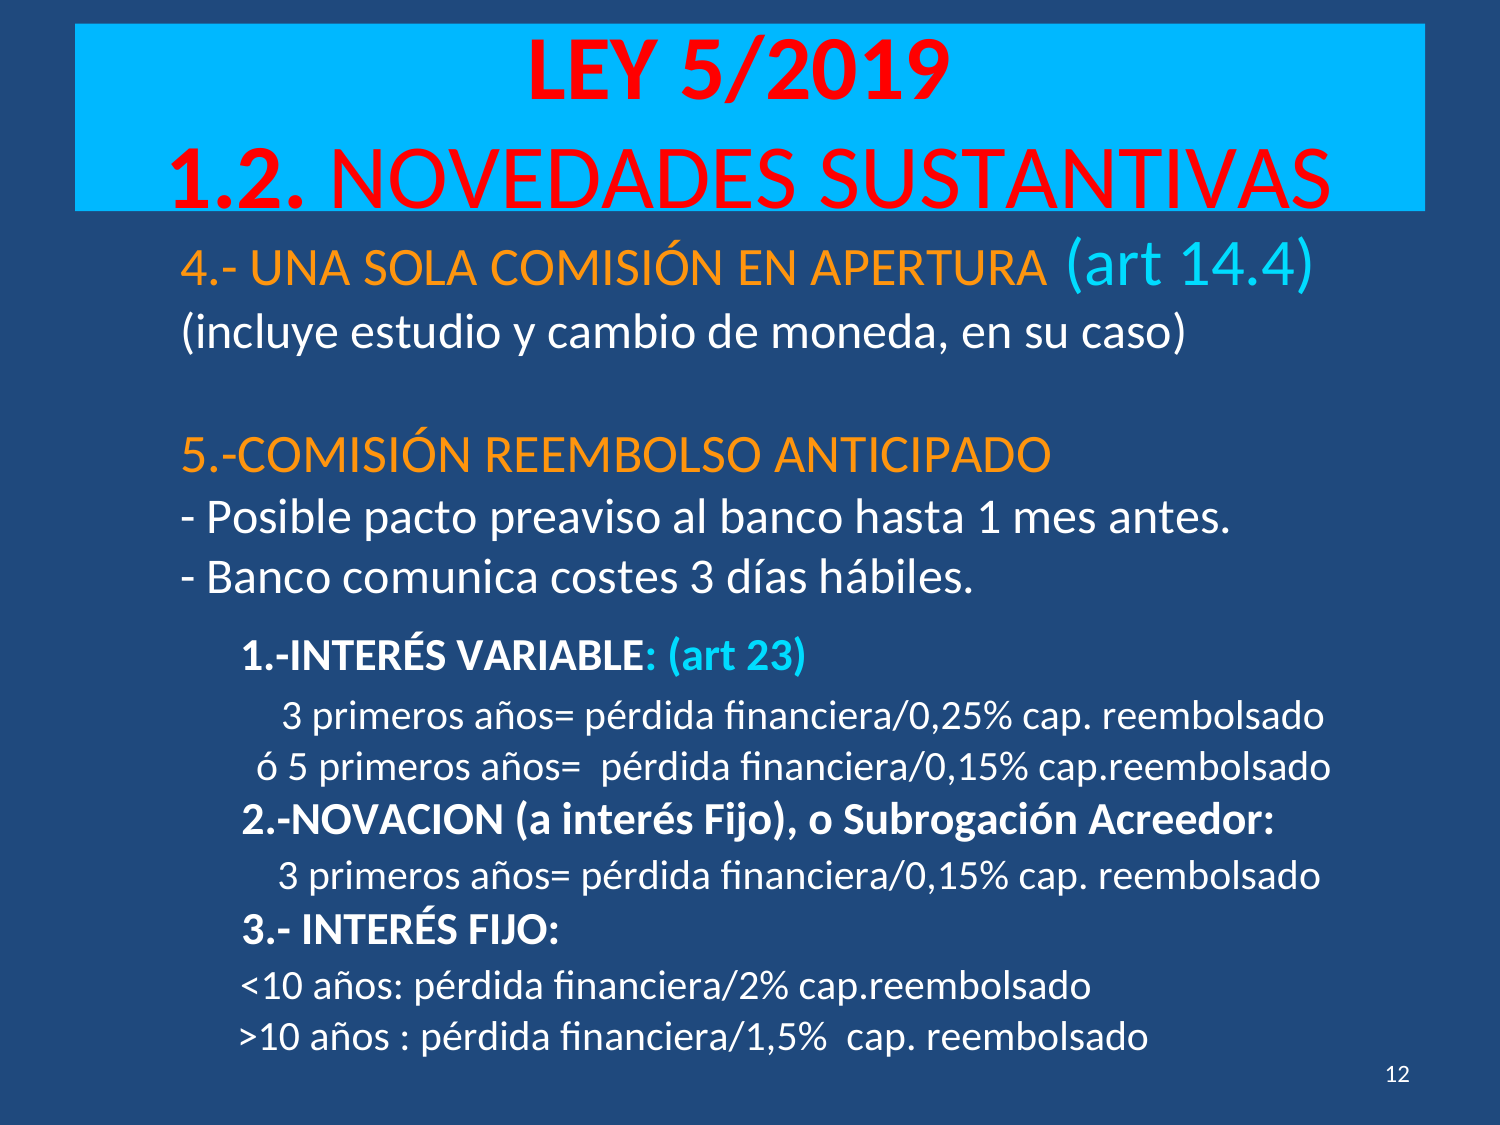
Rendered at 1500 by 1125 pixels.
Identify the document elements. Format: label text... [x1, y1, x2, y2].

text_box 4.- UNA SOLA COMISIÓN EN APERTURA (art 14.4) (incluye estudio y cambio de moneda, en su caso) 5.-COMISIÓN REEMBOLSO ANTICIPADO - Posible pacto preaviso al banco hasta 1 mes antes. - Banco comunica costes 3 días hábiles. 1.-INTERÉS VARIABLE: (art 23) 3 primeros años= pérdida financiera/0,25% cap. reembolsado ó 5 primeros años= pérdida financiera/0,15% cap.reembolsado 2.-NOVACION (a interés Fijo), o Subrogación Acreedor: 3 primeros años= pérdida financiera/0,15% cap. reembolsado 3.- INTERÉS FIJO: <10 años: pérdida financiera/2% cap.reembolsado >10 años : pérdida financiera/1,5% cap. reembolsado [165, 211, 1369, 866]
text_box LEY 5/2019 1.2. NOVEDADES SUSTANTIVAS [75, 23, 1426, 212]
text_box <número> [1074, 1042, 1426, 1103]
